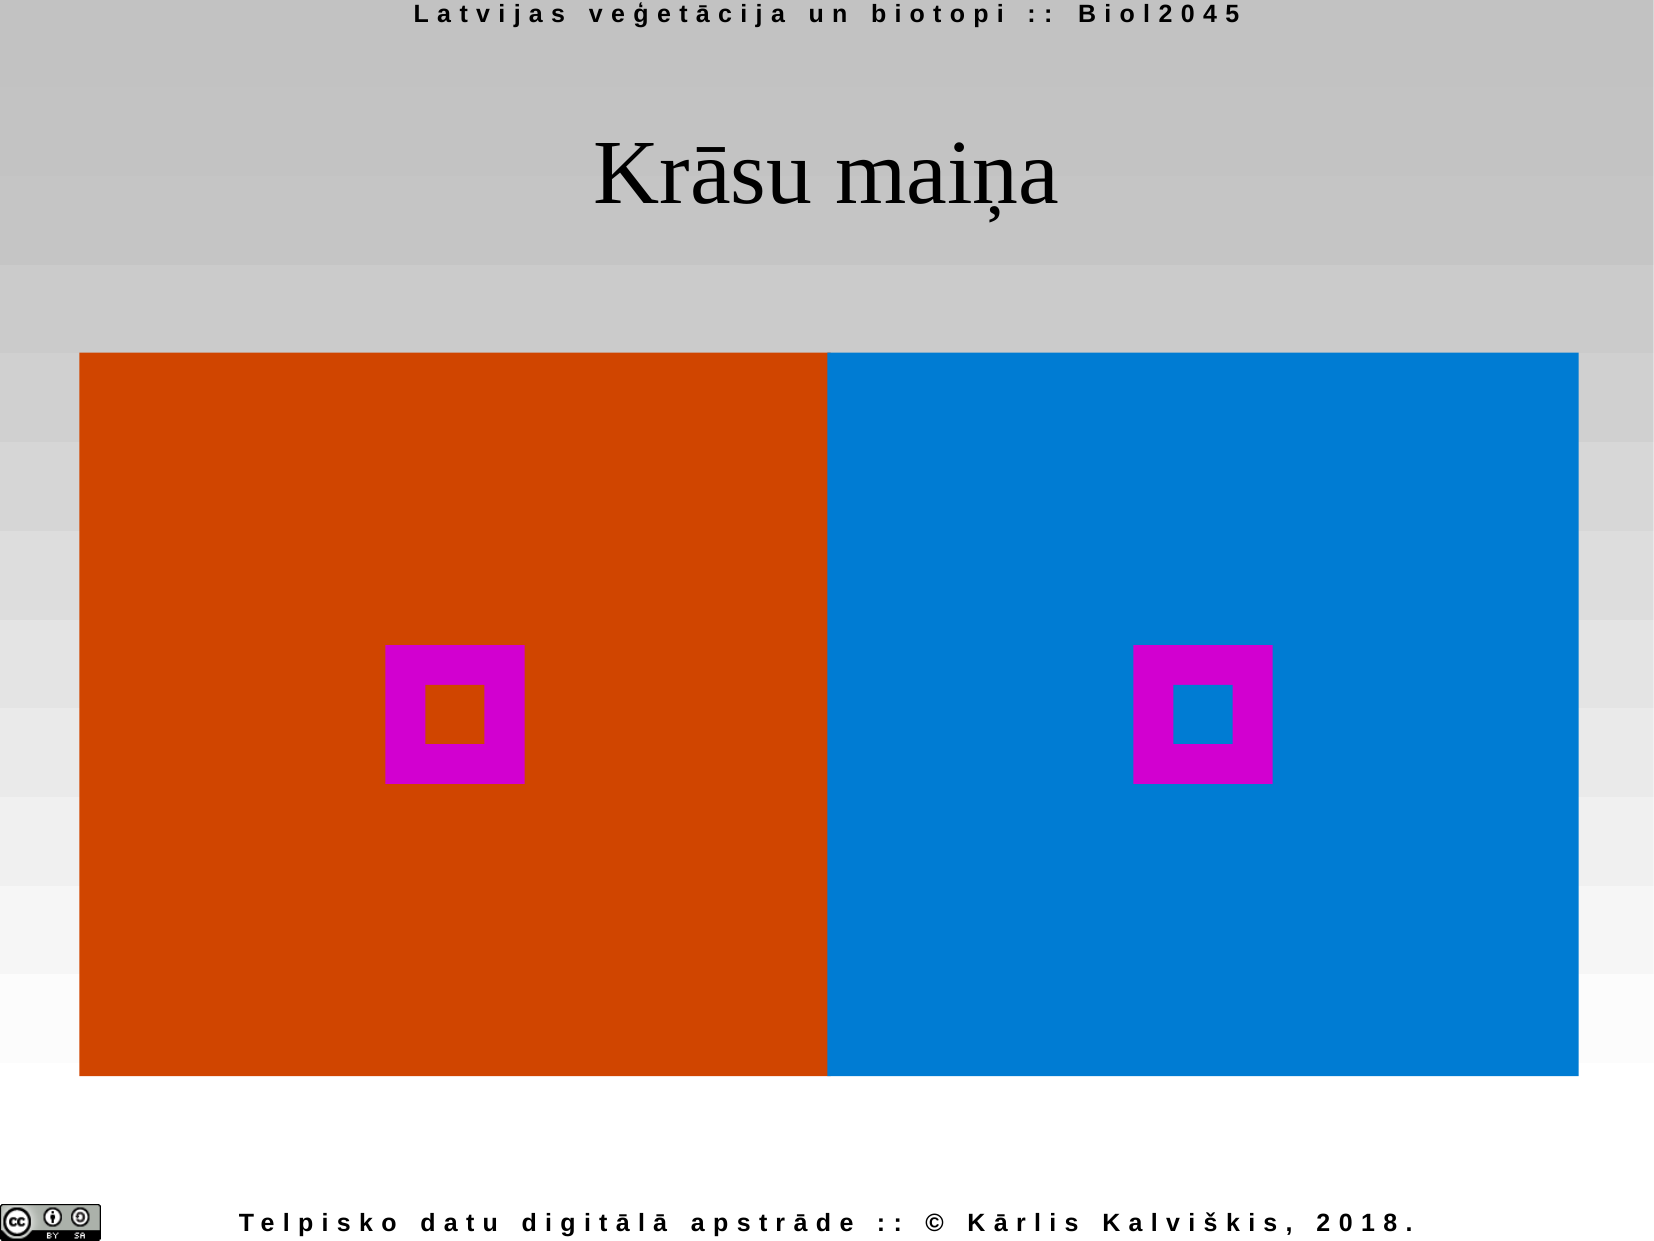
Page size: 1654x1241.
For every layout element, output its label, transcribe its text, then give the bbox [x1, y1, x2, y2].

picture [0, 0, 1654, 1241]
text_box [79, 352, 1579, 1077]
title Krāsu maiņa [29, 49, 1625, 296]
